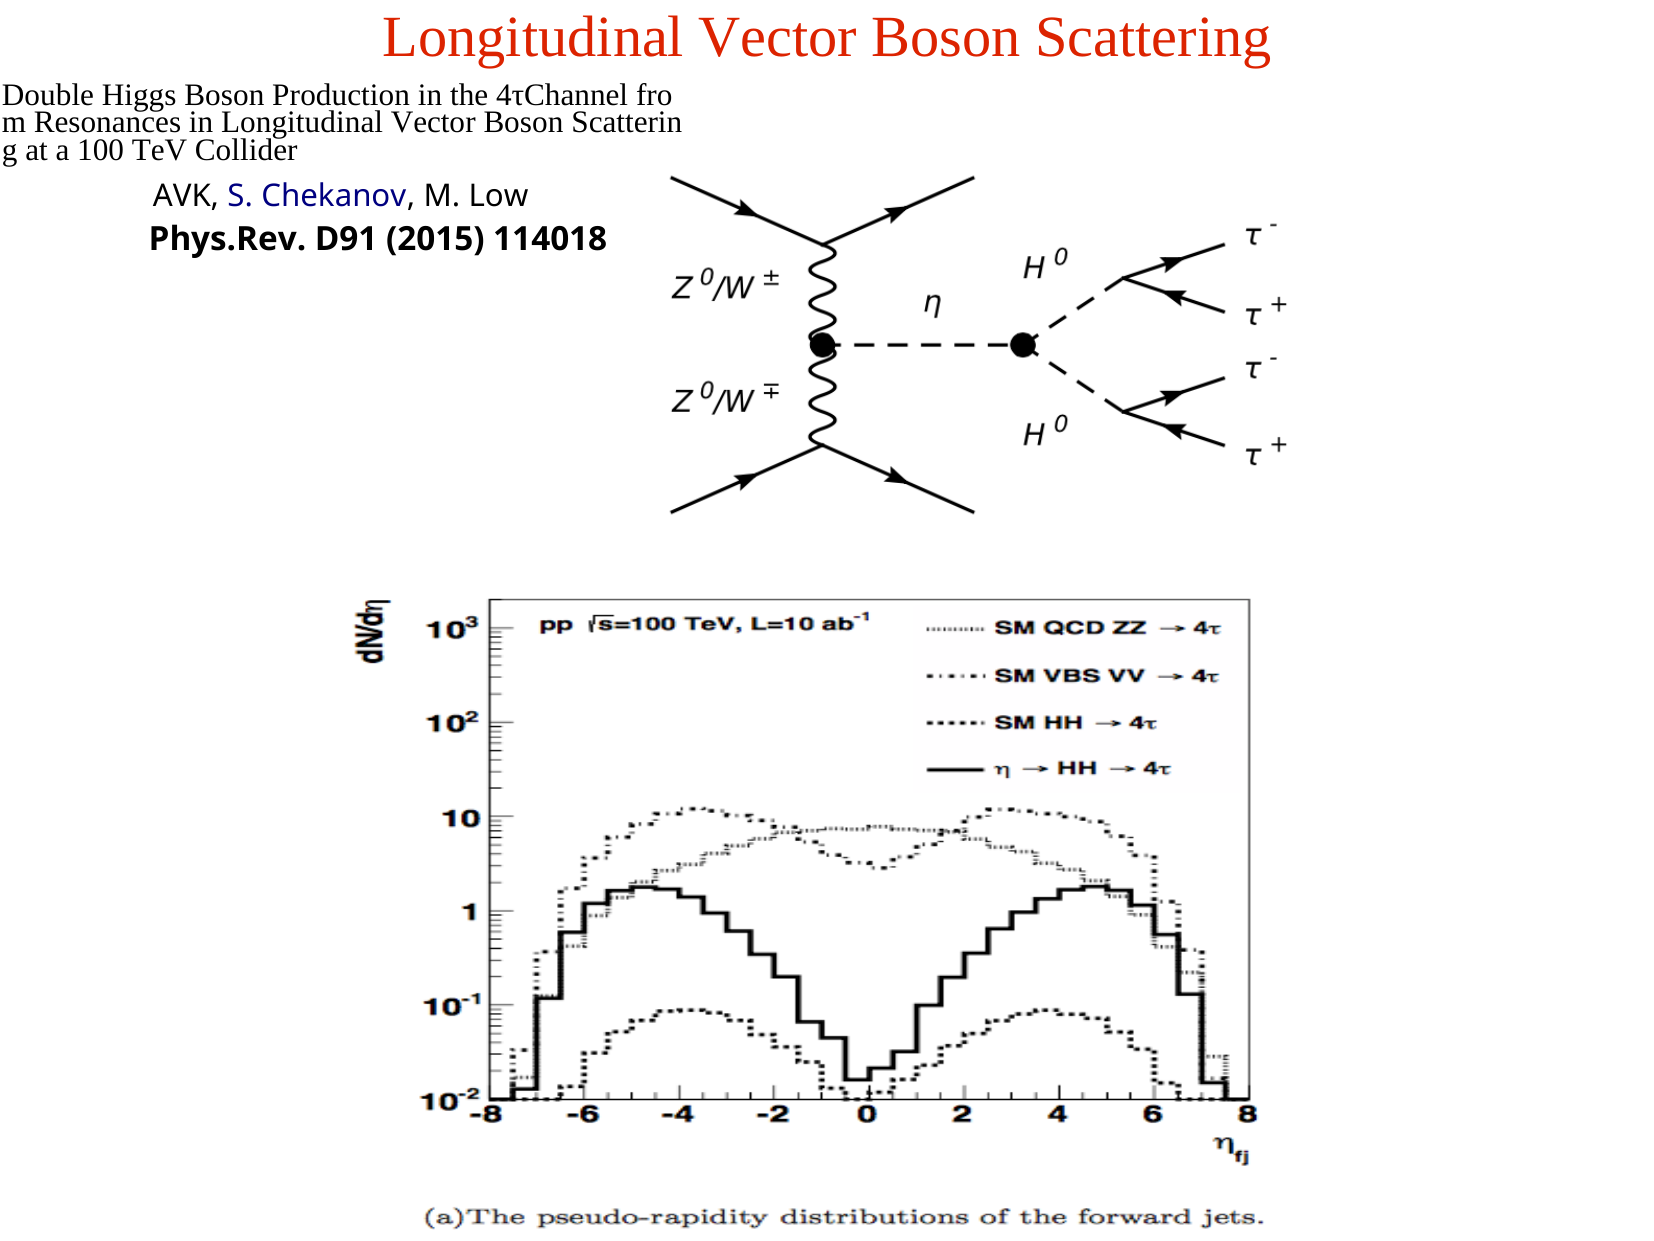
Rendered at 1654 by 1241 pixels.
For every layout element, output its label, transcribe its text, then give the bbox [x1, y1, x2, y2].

picture [339, 571, 1328, 1241]
title Longitudinal Vector Boson Scattering [121, 0, 1534, 106]
text_box Double Higgs Boson Production in the 4τChannel from Resonances in Longitudinal Vector Boson Scattering at a 100 TeV Collider [1, 77, 693, 138]
text_box AVK, S. Chekanov, M. Low Phys.Rev. D91 (2015) 114018 [70, 172, 611, 282]
text_box [0, 94, 609, 564]
picture [652, 163, 1309, 529]
